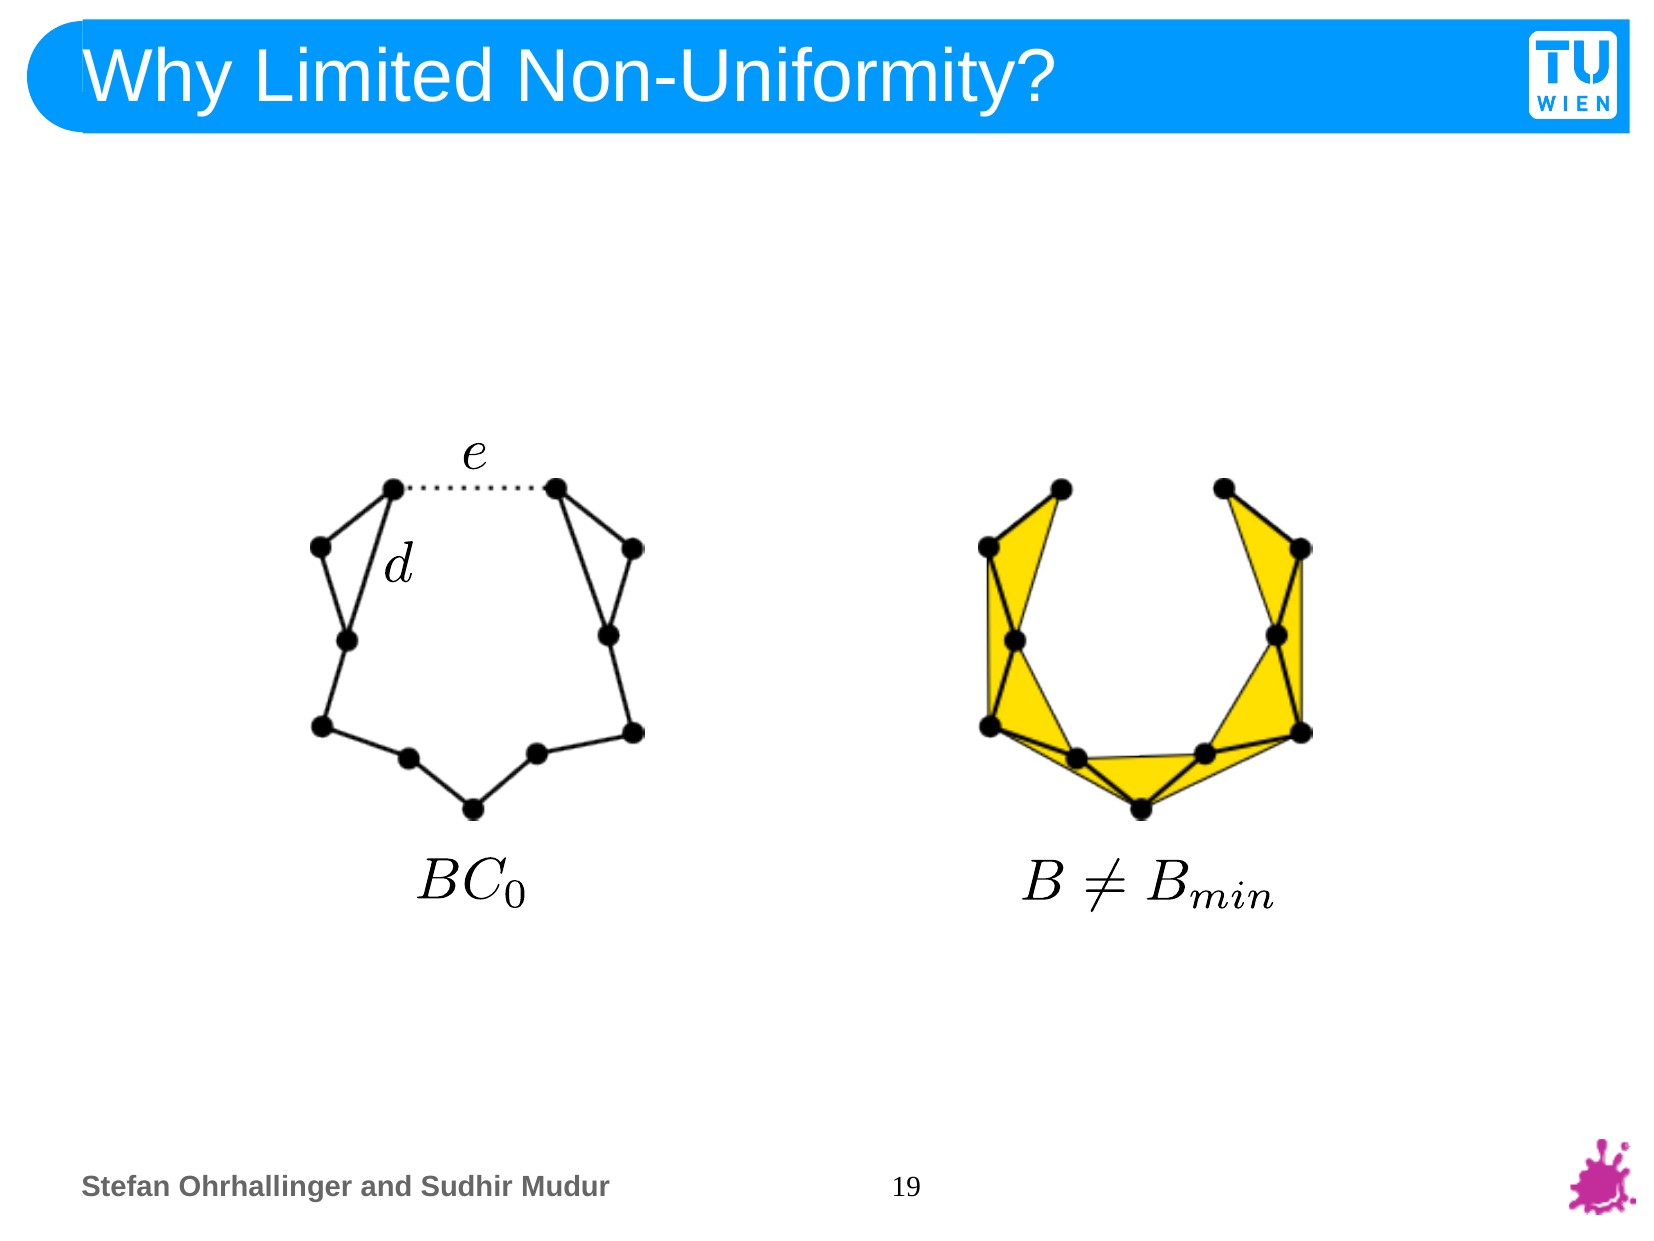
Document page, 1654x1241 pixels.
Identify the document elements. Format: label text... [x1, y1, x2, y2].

picture [1569, 1139, 1636, 1215]
title Why Limited Non-Uniformity? [82, 33, 1486, 118]
text_box [382, 541, 414, 583]
text_box [1019, 857, 1276, 913]
picture [978, 478, 1313, 821]
text_box [414, 857, 527, 908]
picture [1529, 31, 1617, 119]
picture [310, 478, 645, 821]
text_box [461, 442, 489, 470]
